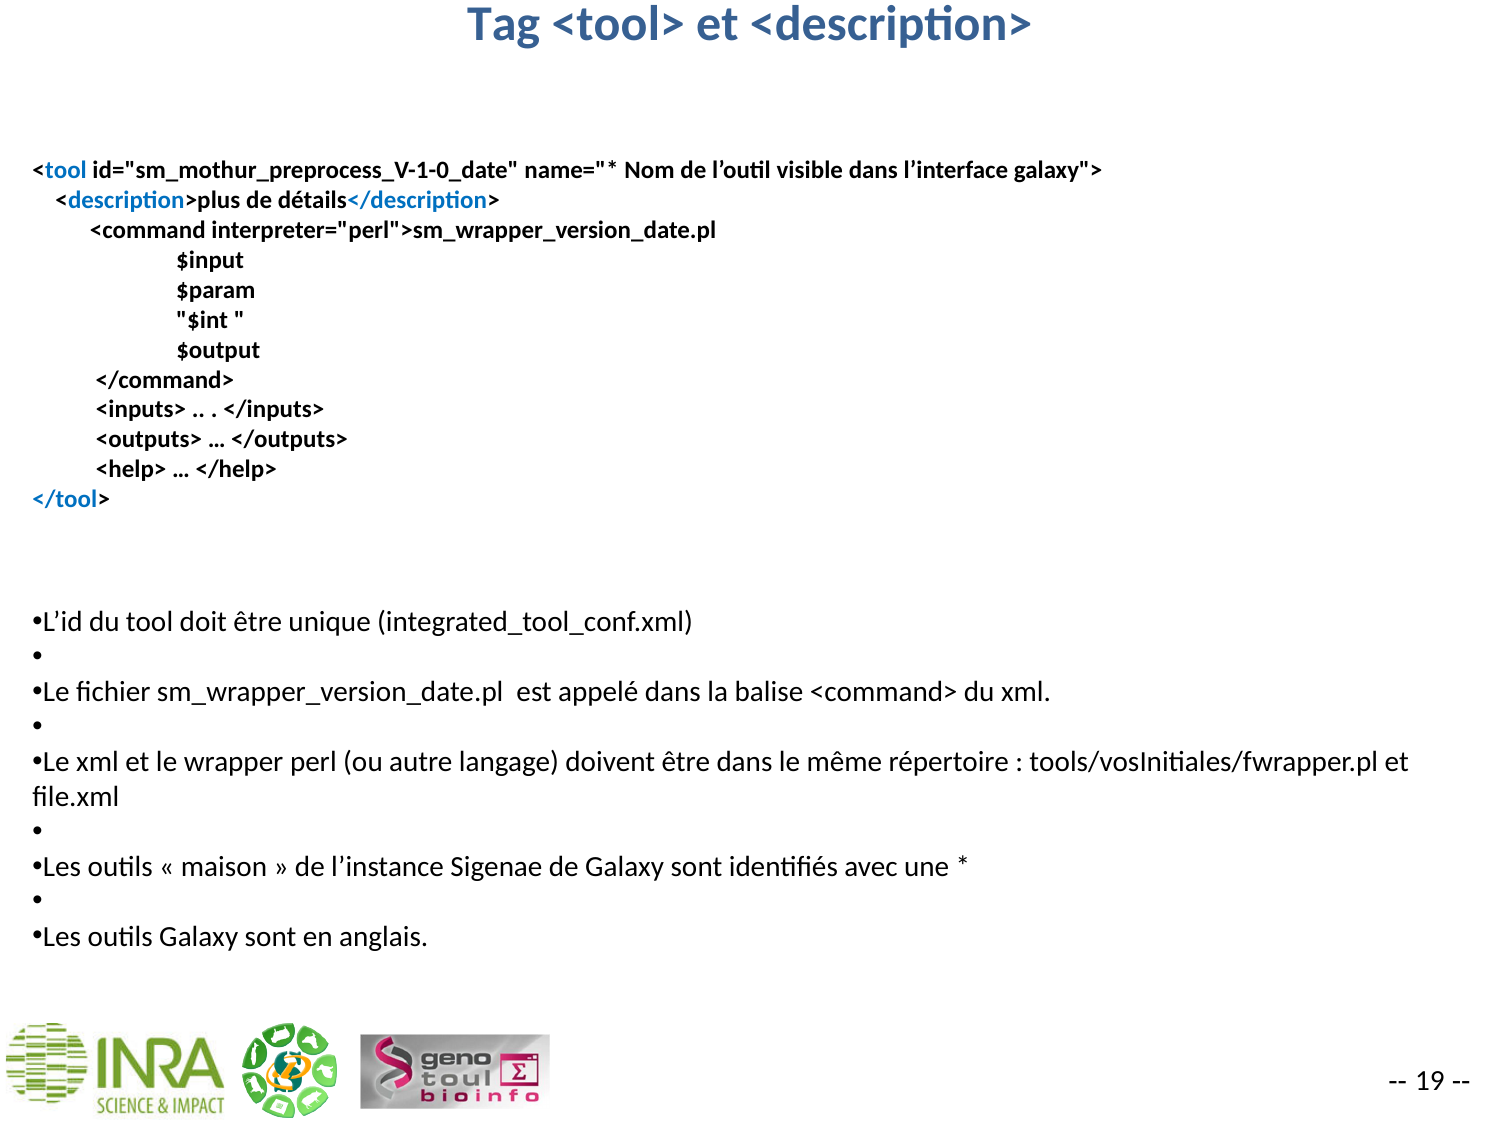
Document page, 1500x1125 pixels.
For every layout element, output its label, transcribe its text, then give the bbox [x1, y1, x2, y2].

picture [242, 1080, 337, 1118]
picture [5, 1023, 225, 1125]
picture [360, 1080, 550, 1109]
text_box <tool id="sm_mothur_preprocess_V-1-0_date" name="* Nom de l’outil visible dans l’interface galaxy"> <description>plus de détails</description> <command interpreter="perl">sm_wrapper_version_date.pl $input $param "$int " $output </command> <inputs> .. . </inputs> <outputs> … </outputs> <help> … </help> </tool> L’id du tool doit être unique (integrated_tool_conf.xml) Le fichier sm_wrapper_version_date.pl est appelé dans la balise <command> du xml. Le xml et le wrapper perl (ou autre langage) doivent être dans le même répertoire : tools/vosInitiales/fwrapper.pl et file.xml Les outils « maison » de l’instance Sigenae de Galaxy sont identifiés avec une * Les outils Galaxy sont en anglais. [18, 146, 1435, 1080]
text_box Tag <tool> et <description> [0, 0, 1500, 73]
